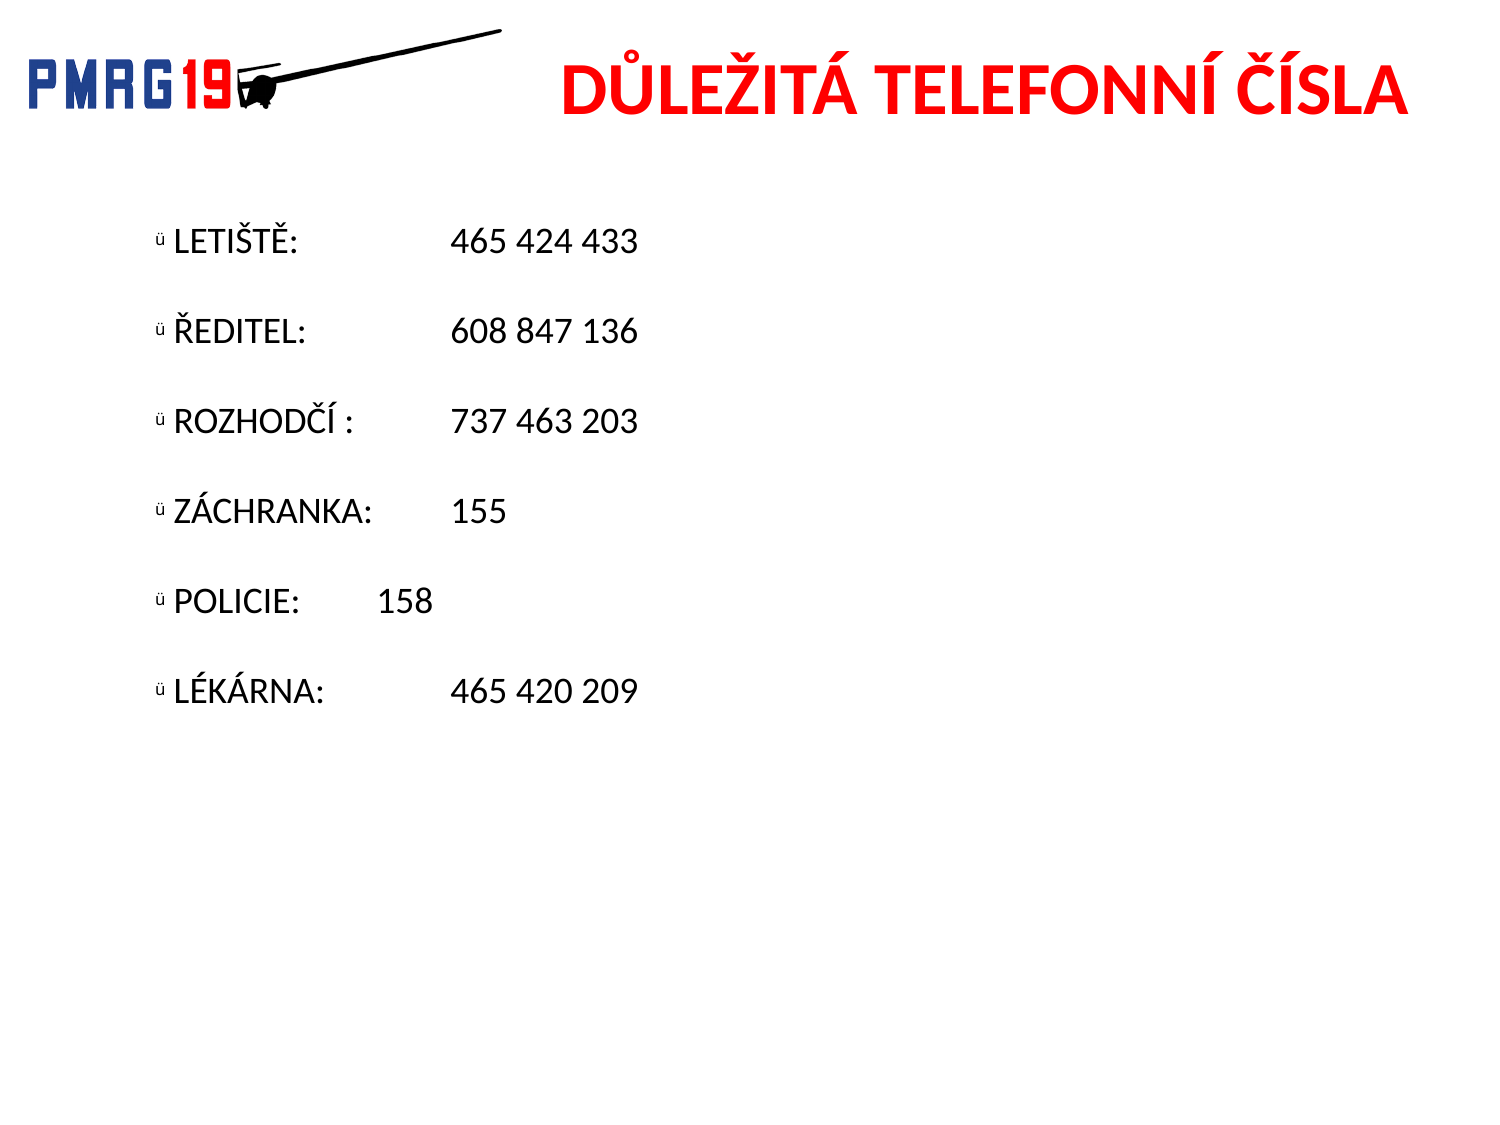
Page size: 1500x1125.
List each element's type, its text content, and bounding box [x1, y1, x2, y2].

title DŮLEŽITÁ TELEFONNÍ ČÍSLA [74, 21, 1425, 149]
text_box LETIŠTĚ: 465 424 433 ŘEDITEL: 608 847 136 ROZHODČÍ : 737 463 203 ZÁCHRANKA: 155 POLICIE: 158 LÉKÁRNA: 465 420 209 [140, 209, 1364, 906]
picture [29, 29, 502, 109]
